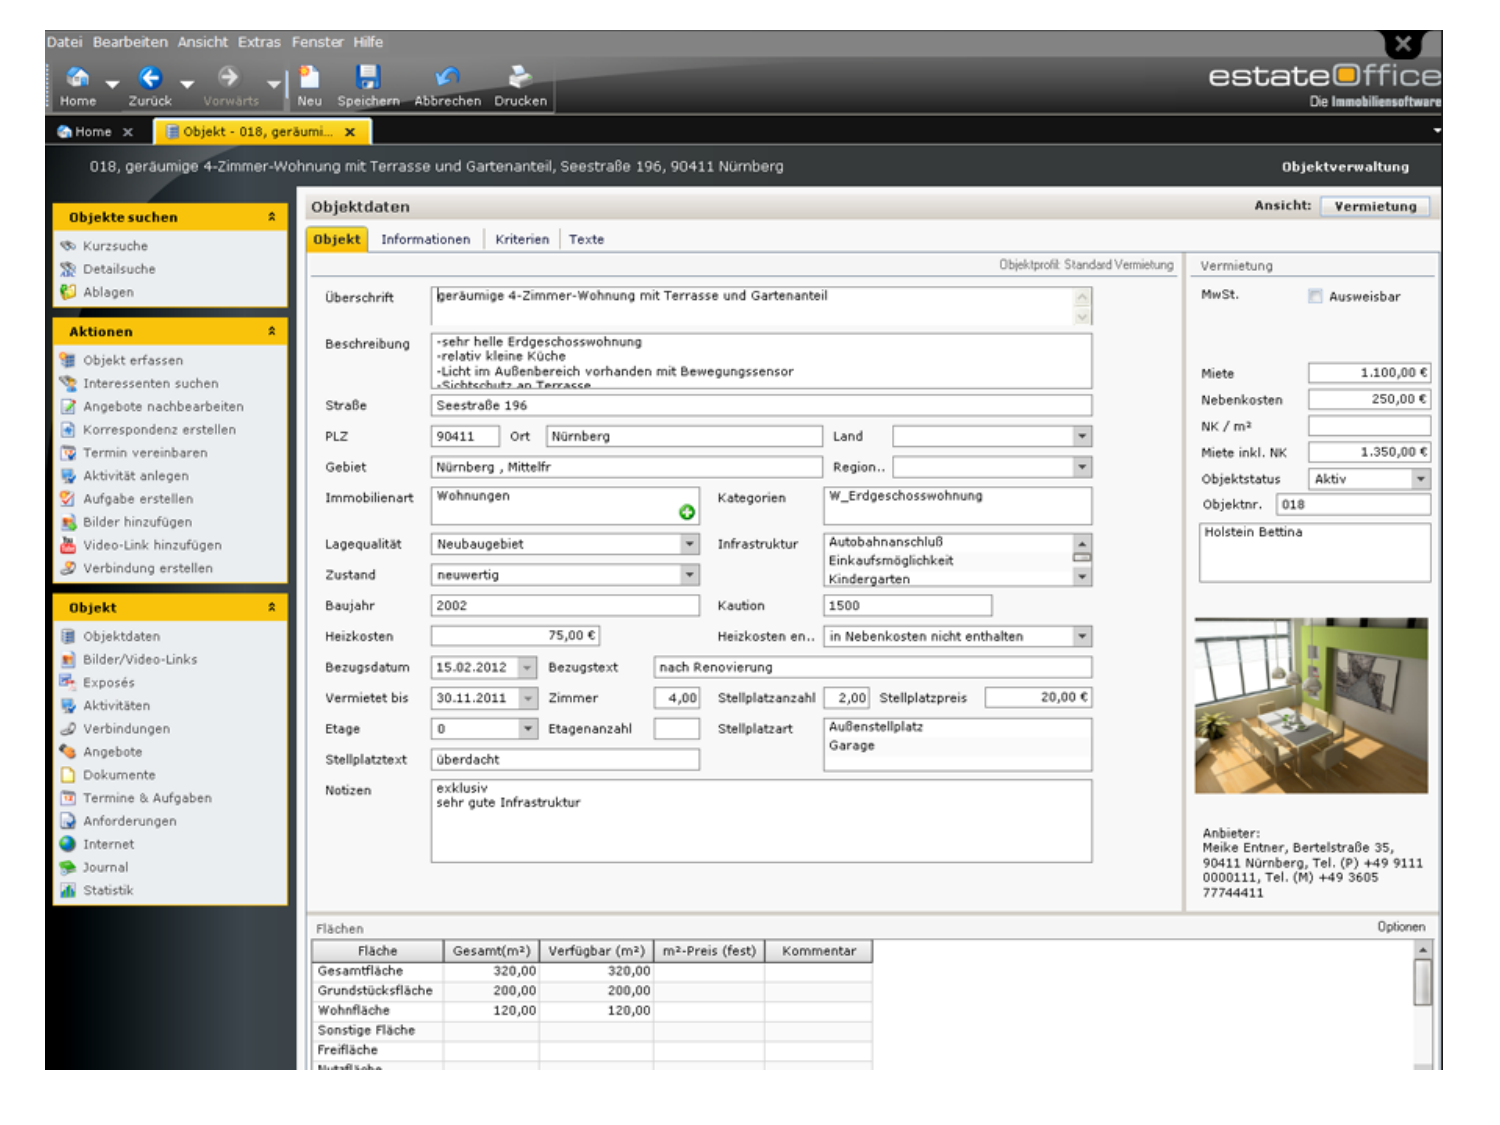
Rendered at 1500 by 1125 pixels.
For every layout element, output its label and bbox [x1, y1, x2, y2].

picture [45, 30, 1443, 1070]
